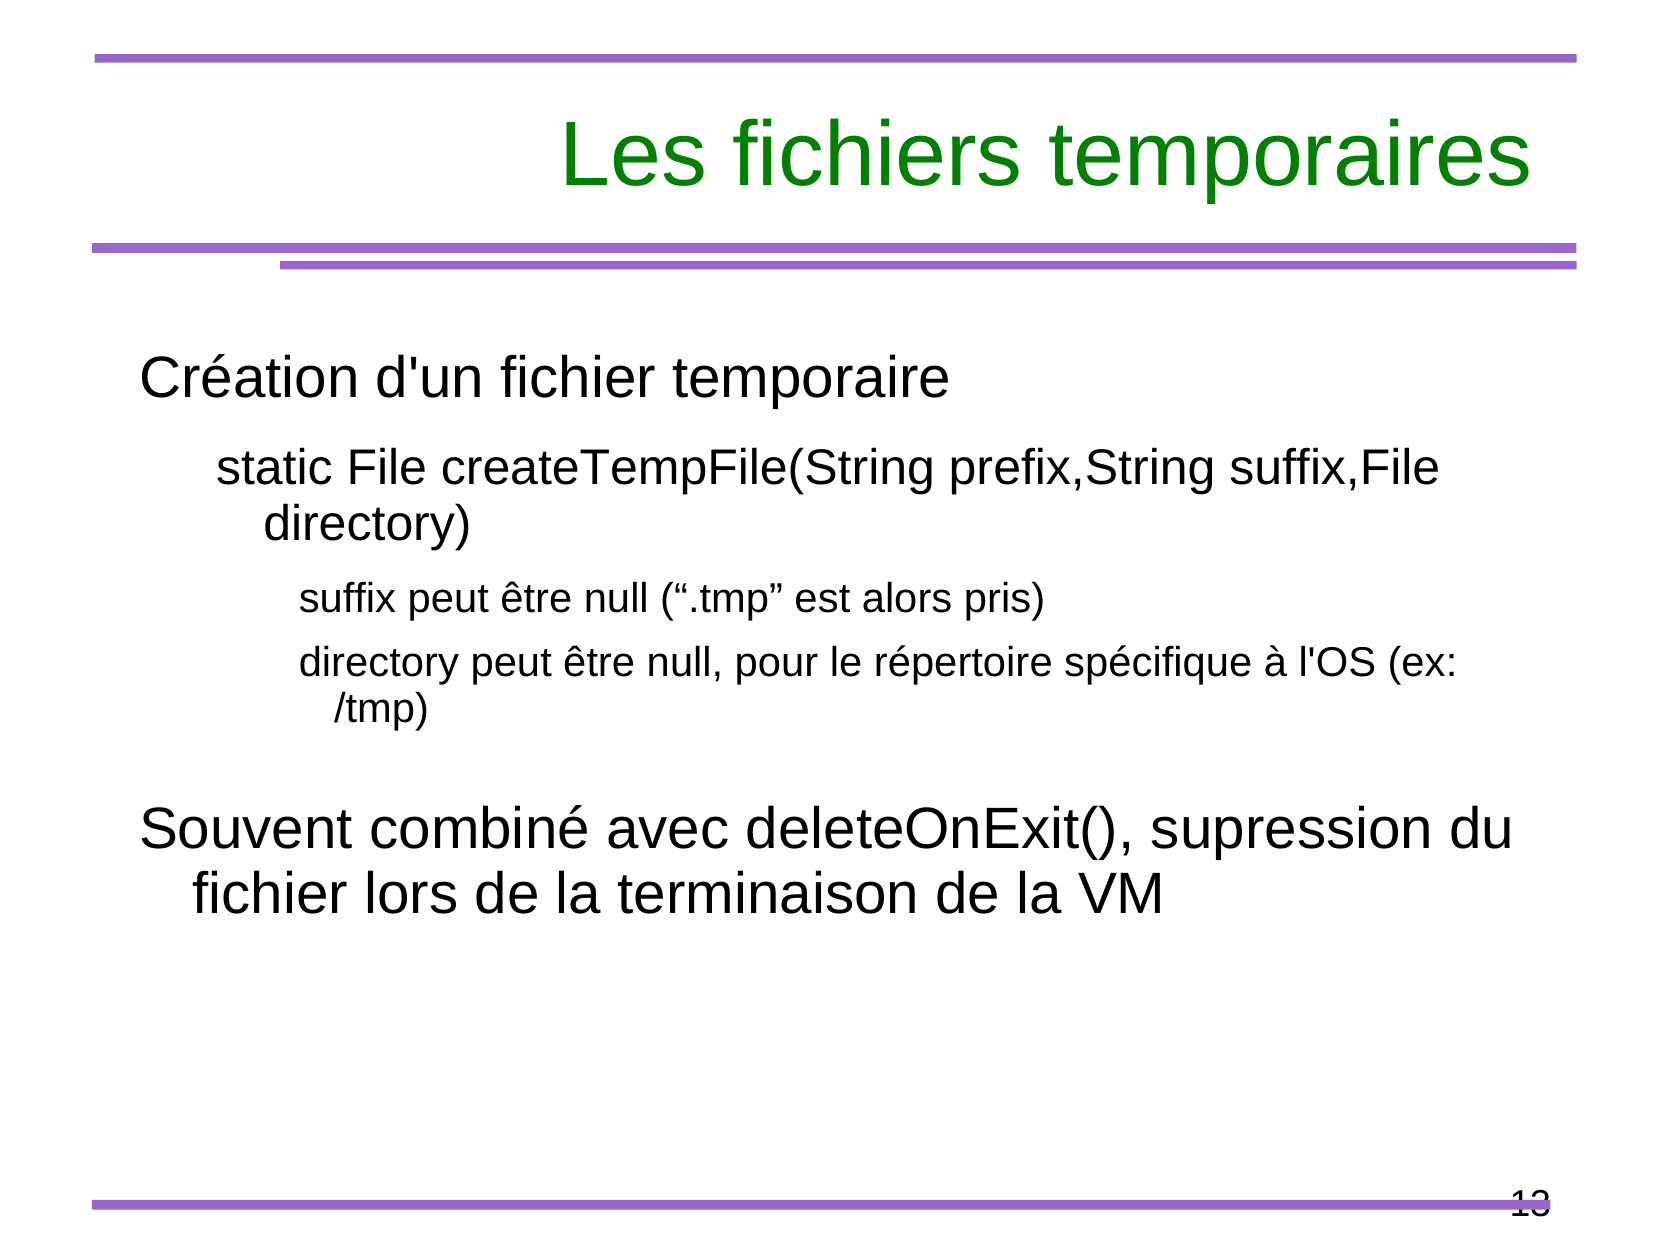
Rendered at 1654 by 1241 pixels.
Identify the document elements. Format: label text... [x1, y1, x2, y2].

list Création d'un fichier temporaire static File createTempFile(String prefix,String suffix,File directory) suffix peut être null (“.tmp” est alors pris) directory peut être null, pour le répertoire spécifique à l'OS (ex: /tmp) Souvent combiné avec deleteOnExit(), supression du fichier lors de la terminaison de la VM [121, 344, 1534, 1127]
title Les fichiers temporaires [121, 49, 1534, 257]
